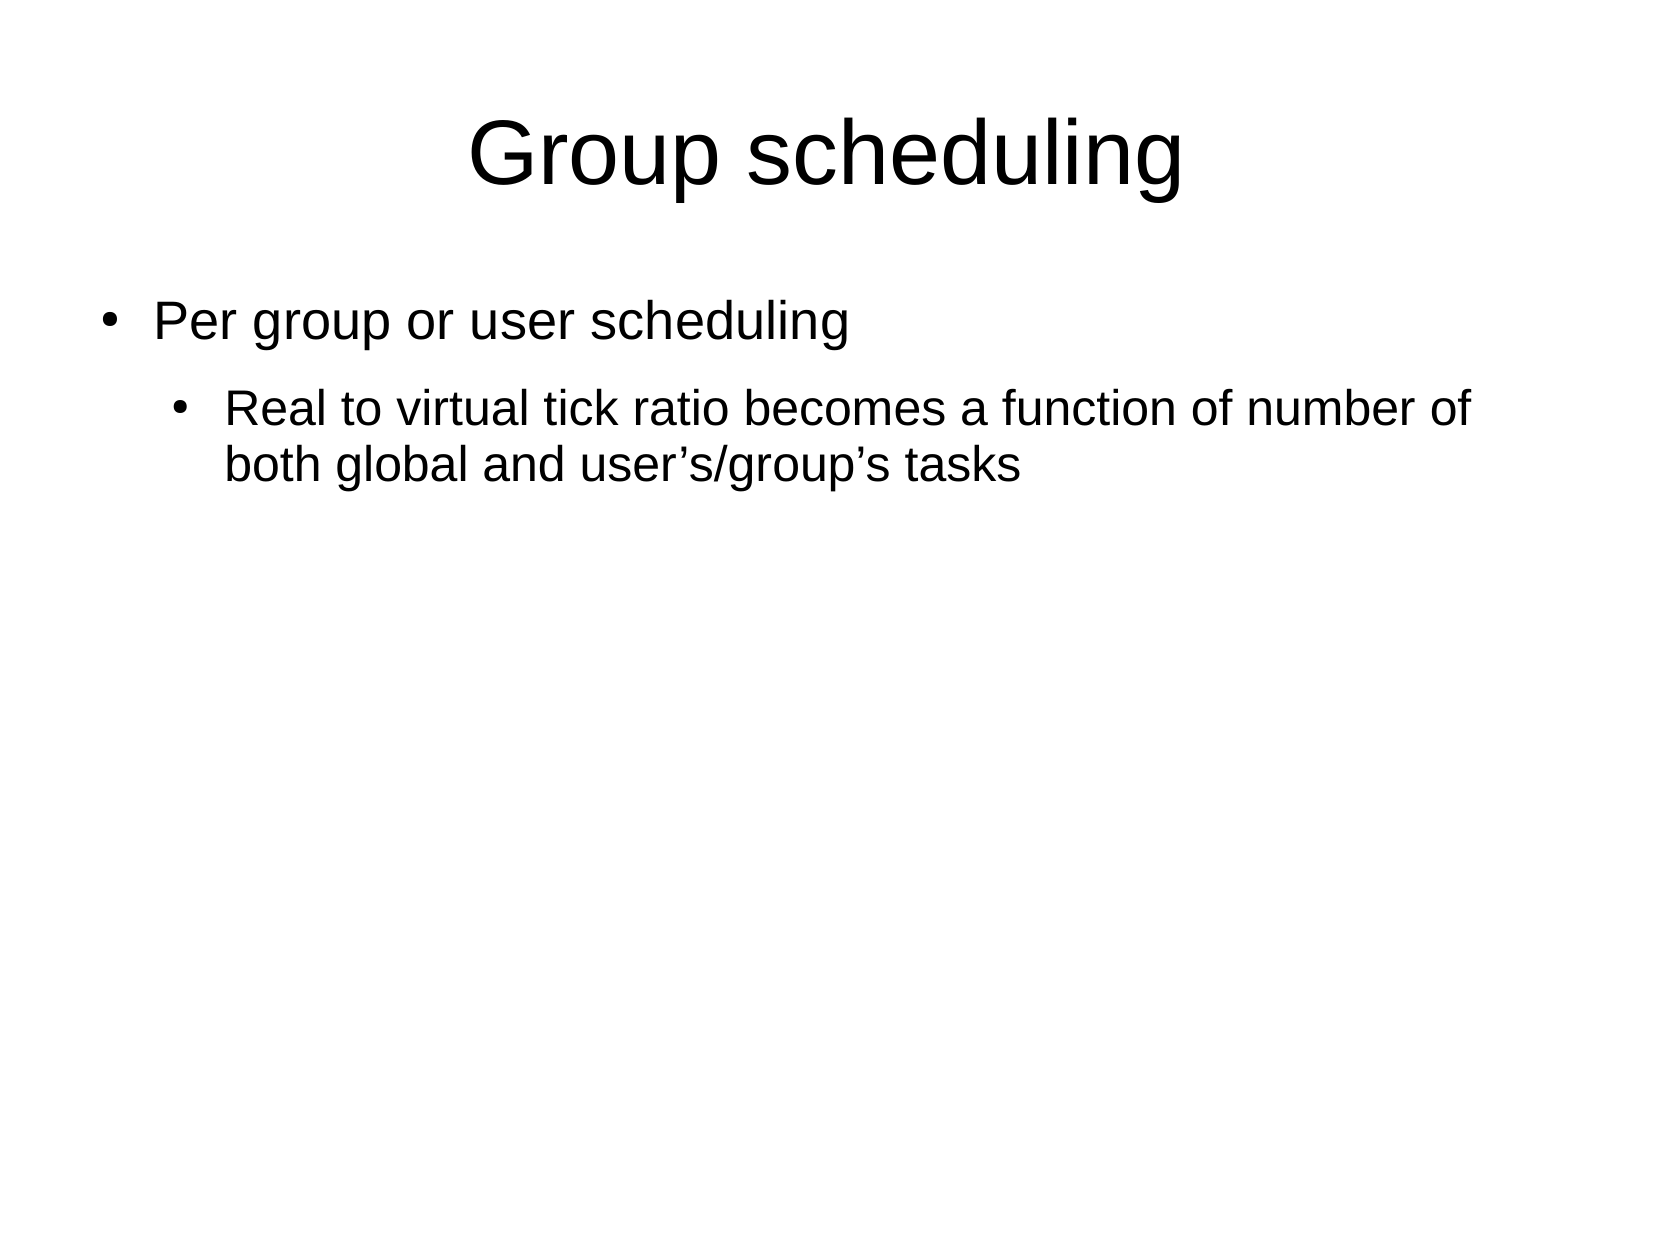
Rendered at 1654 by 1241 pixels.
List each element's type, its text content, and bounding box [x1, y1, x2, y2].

title Group scheduling [82, 49, 1571, 257]
list Per group or user scheduling Real to virtual tick ratio becomes a function of number of both global and user’s/group’s tasks [82, 290, 1571, 1010]
